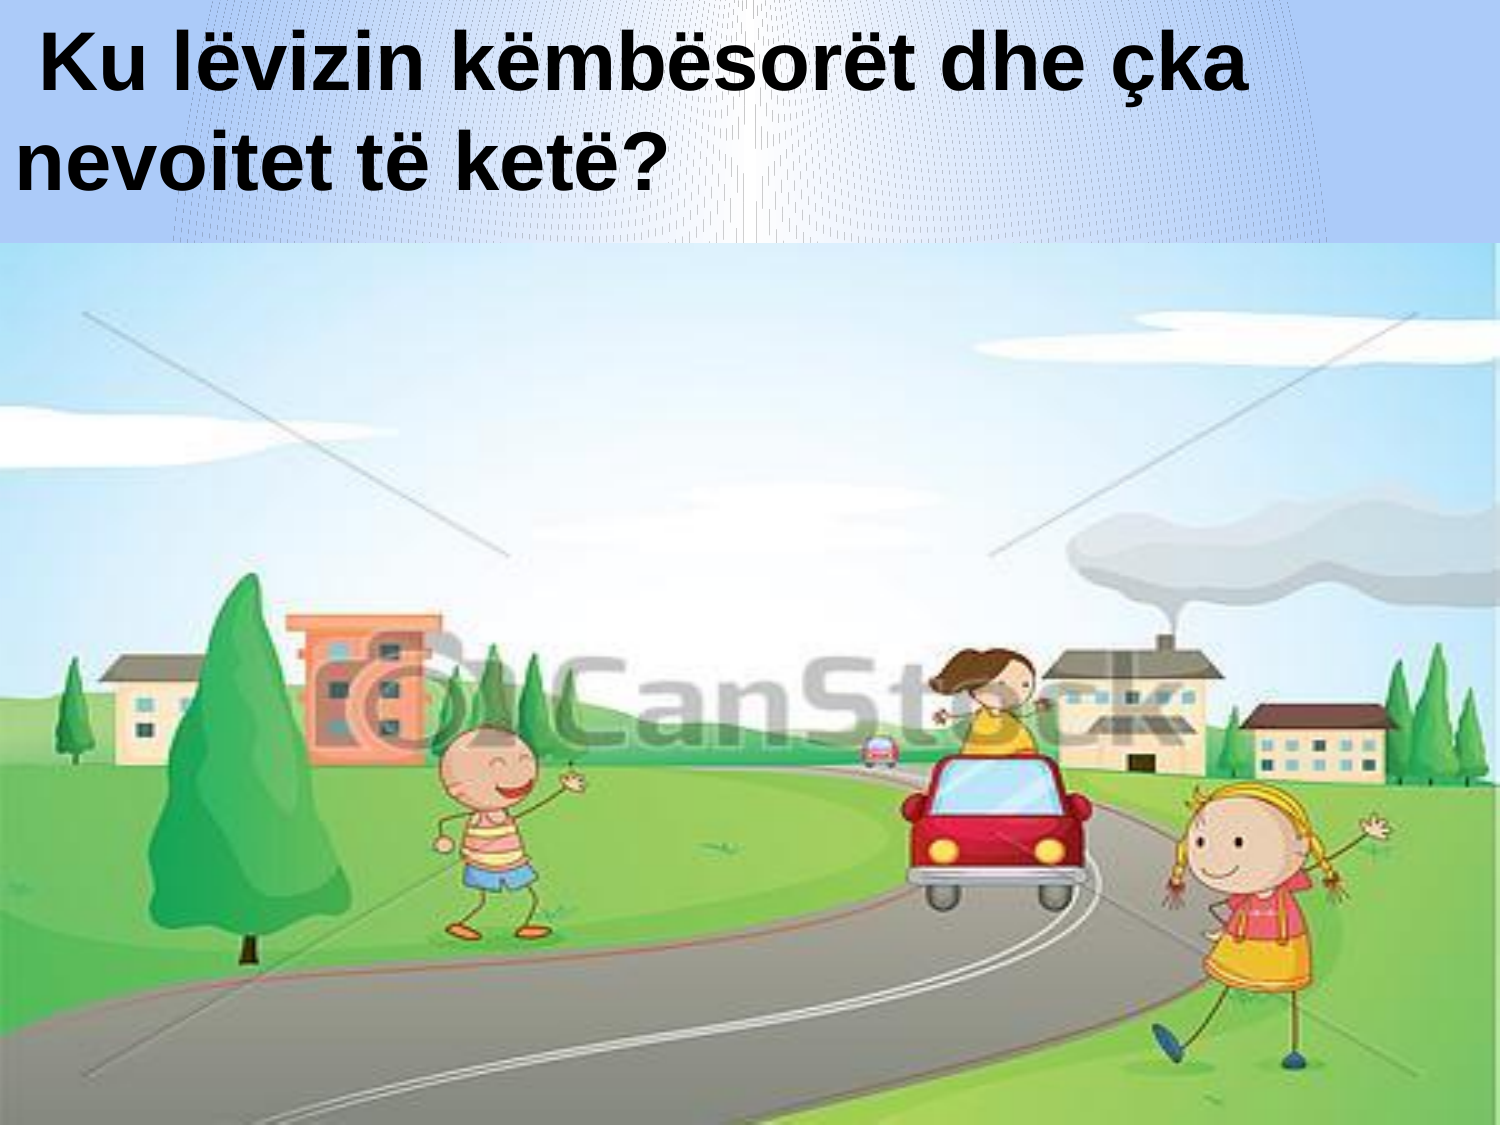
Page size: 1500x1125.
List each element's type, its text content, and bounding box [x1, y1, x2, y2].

picture [0, 243, 1500, 1125]
text_box Ku lëvizin këmbësorët dhe çka nevoitet të ketë? [0, 0, 1471, 243]
